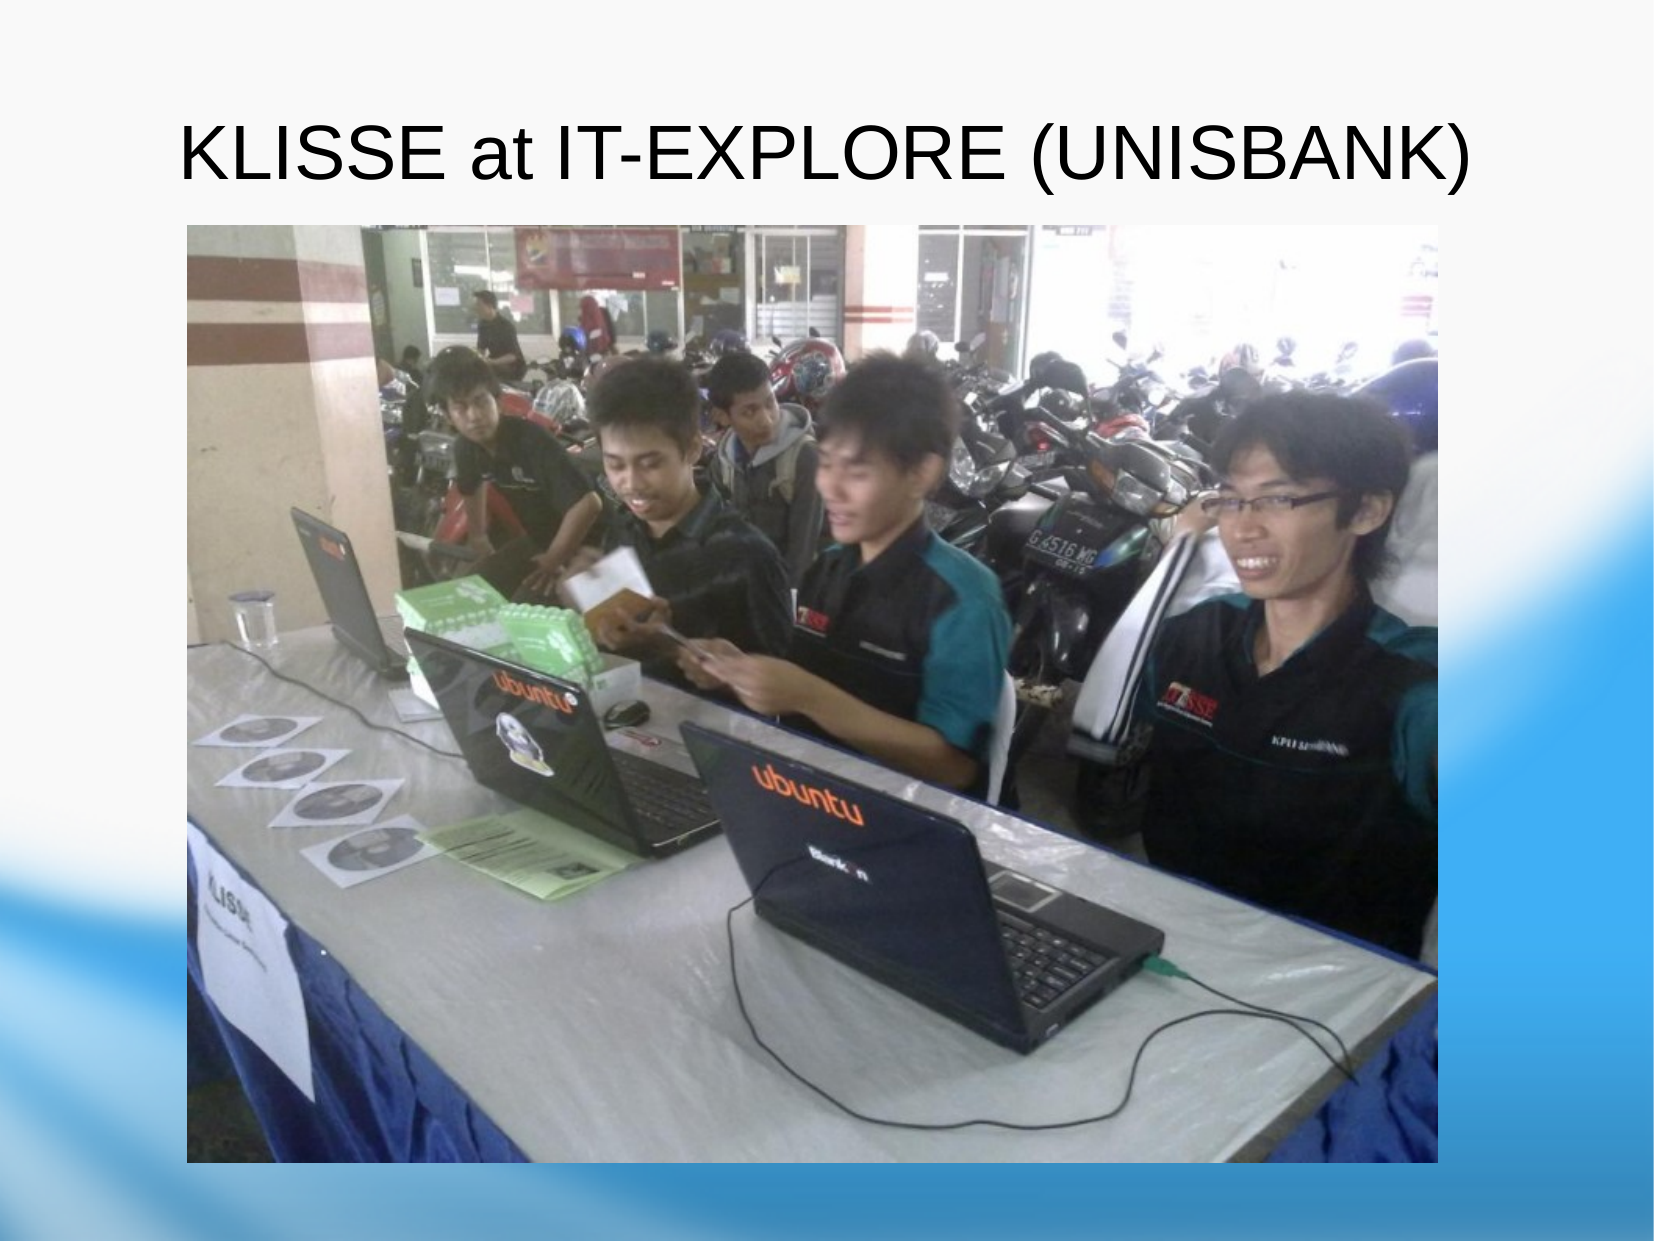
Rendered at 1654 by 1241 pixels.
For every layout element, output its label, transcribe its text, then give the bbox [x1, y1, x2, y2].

title KLISSE at IT-EXPLORE (UNISBANK) [82, 49, 1571, 257]
picture [0, 0, 1654, 1241]
